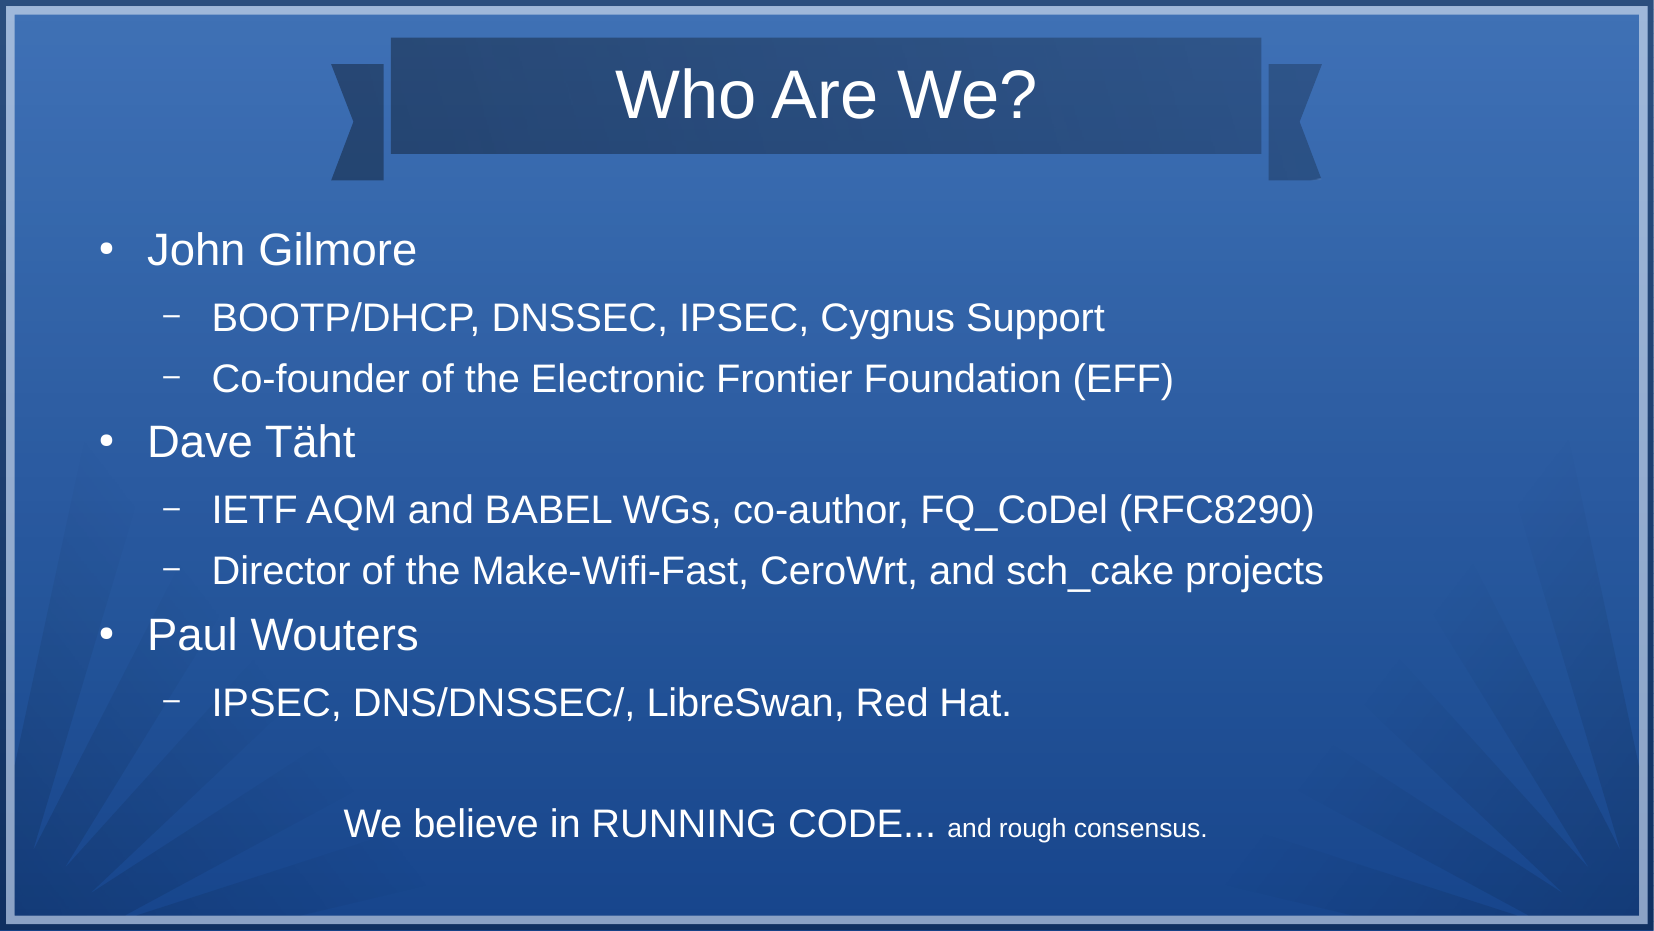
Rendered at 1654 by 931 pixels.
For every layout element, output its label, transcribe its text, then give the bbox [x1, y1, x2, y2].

title Who Are We? [389, 35, 1264, 154]
list John Gilmore BOOTP/DHCP, DNSSEC, IPSEC, Cygnus Support Co-founder of the Electronic Frontier Foundation (EFF) Dave Täht IETF AQM and BABEL WGs, co-author, FQ_CoDel (RFC8290) Director of the Make-Wifi-Fast, CeroWrt, and sch_cake projects Paul Wouters IPSEC, DNS/DNSSEC/, LibreSwan, Red Hat. We believe in RUNNING CODE... and rough consensus. [82, 224, 1571, 848]
